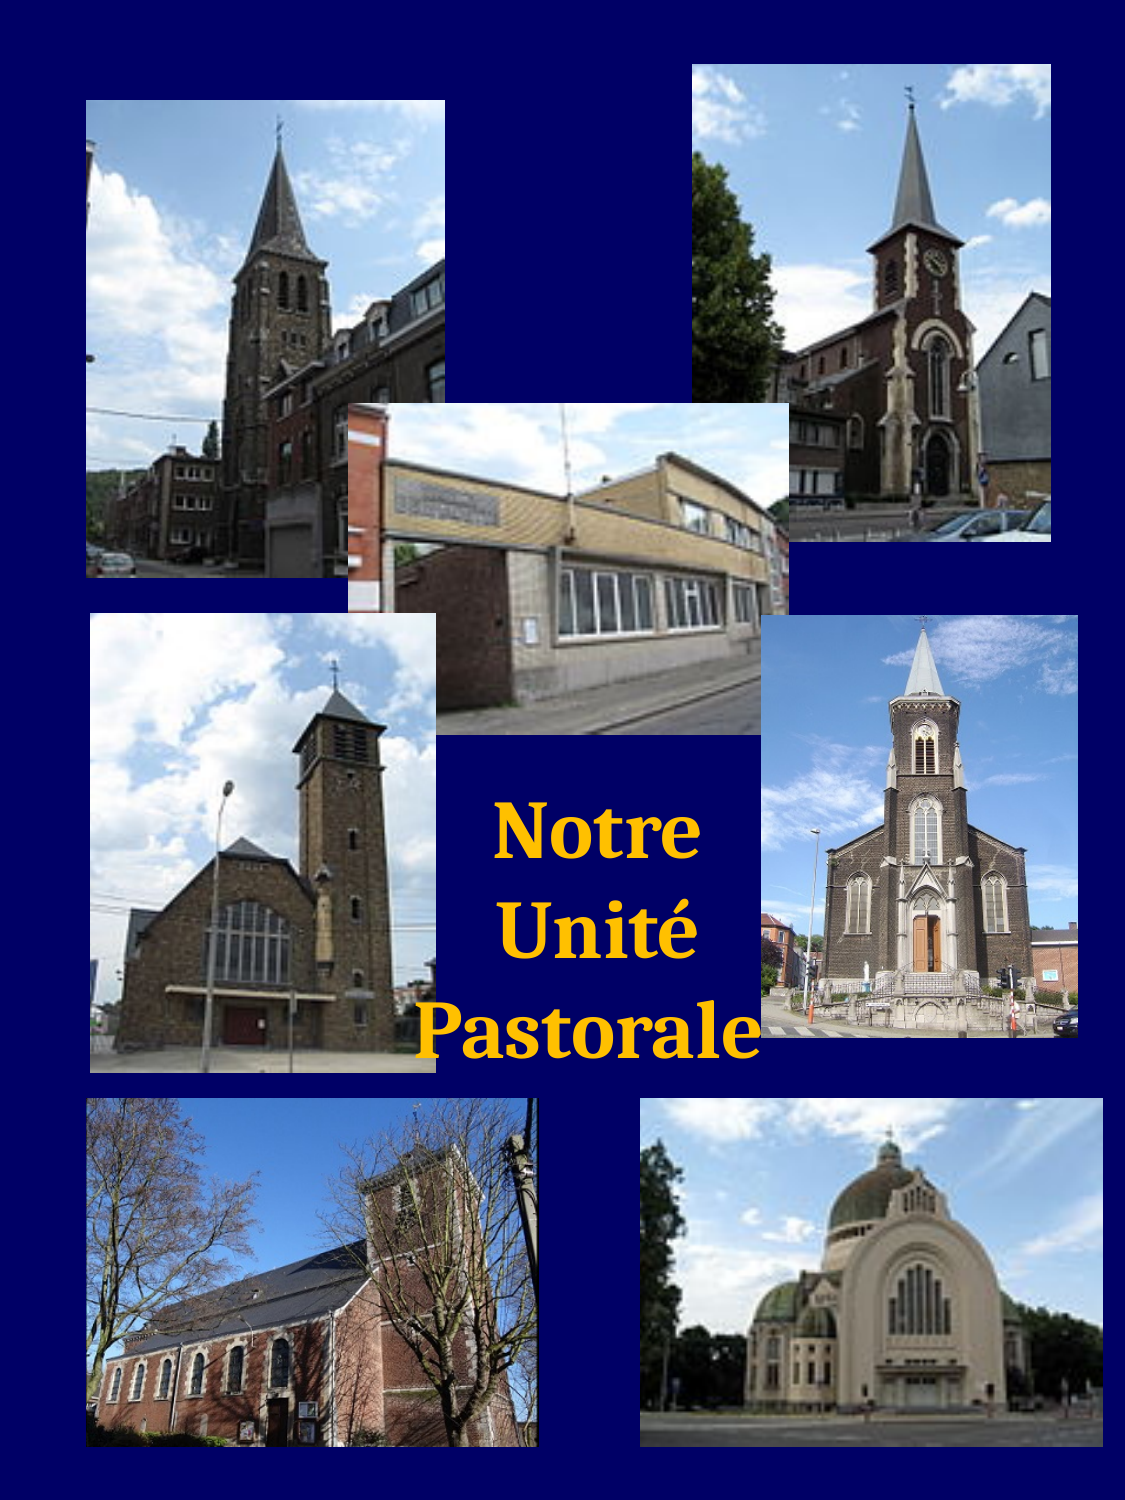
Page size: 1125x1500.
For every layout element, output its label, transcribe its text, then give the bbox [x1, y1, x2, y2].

text_box Notre Unité Pastorale [378, 767, 819, 1083]
picture [86, 1098, 539, 1447]
picture [640, 1098, 1103, 1447]
picture [86, 64, 1078, 1073]
